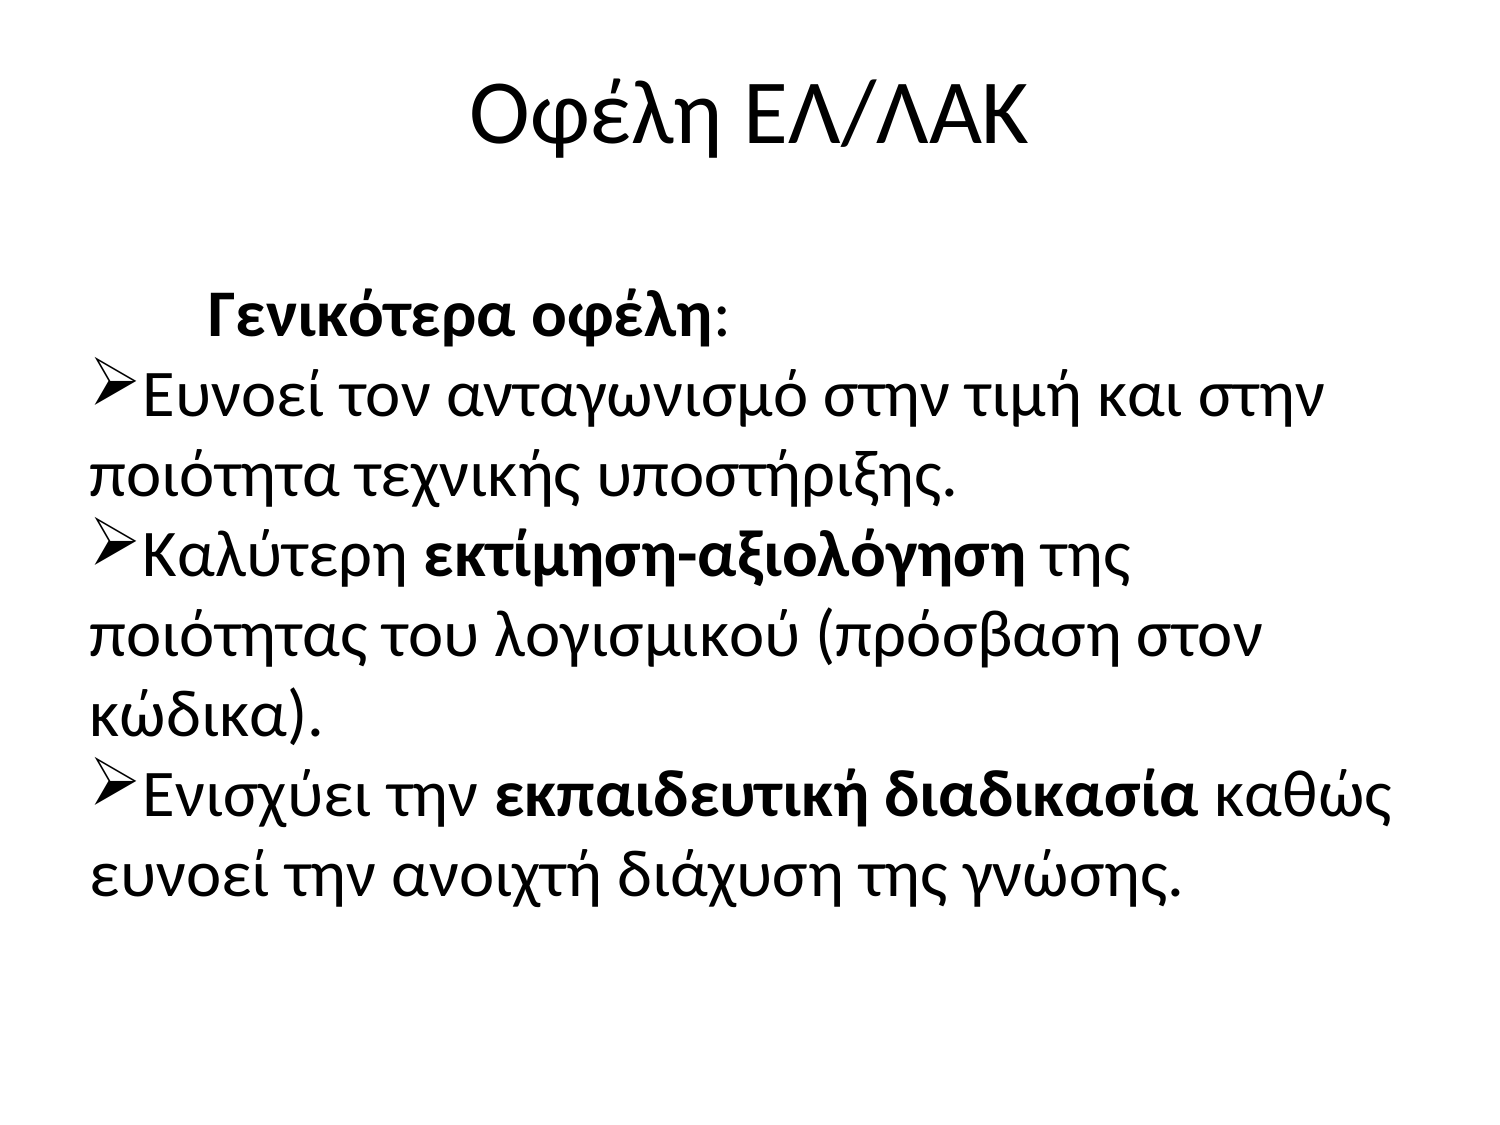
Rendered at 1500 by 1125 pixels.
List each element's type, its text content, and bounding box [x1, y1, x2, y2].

text_box Οφέλη ΕΛ/ΛΑΚ [75, 45, 1426, 233]
text_box Γενικότερα οφέλη: Ευνοεί τον ανταγωνισμό στην τιμή και στην ποιότητα τεχνικής υποστήριξης. Καλύτερη εκτίμηση-αξιολόγηση της ποιότητας του λογισμικού (πρόσβαση στον κώδικα). Ενισχύει την εκπαιδευτική διαδικασία καθώς ευνοεί την ανοιχτή διάχυση της γνώσης. [75, 262, 1426, 1005]
